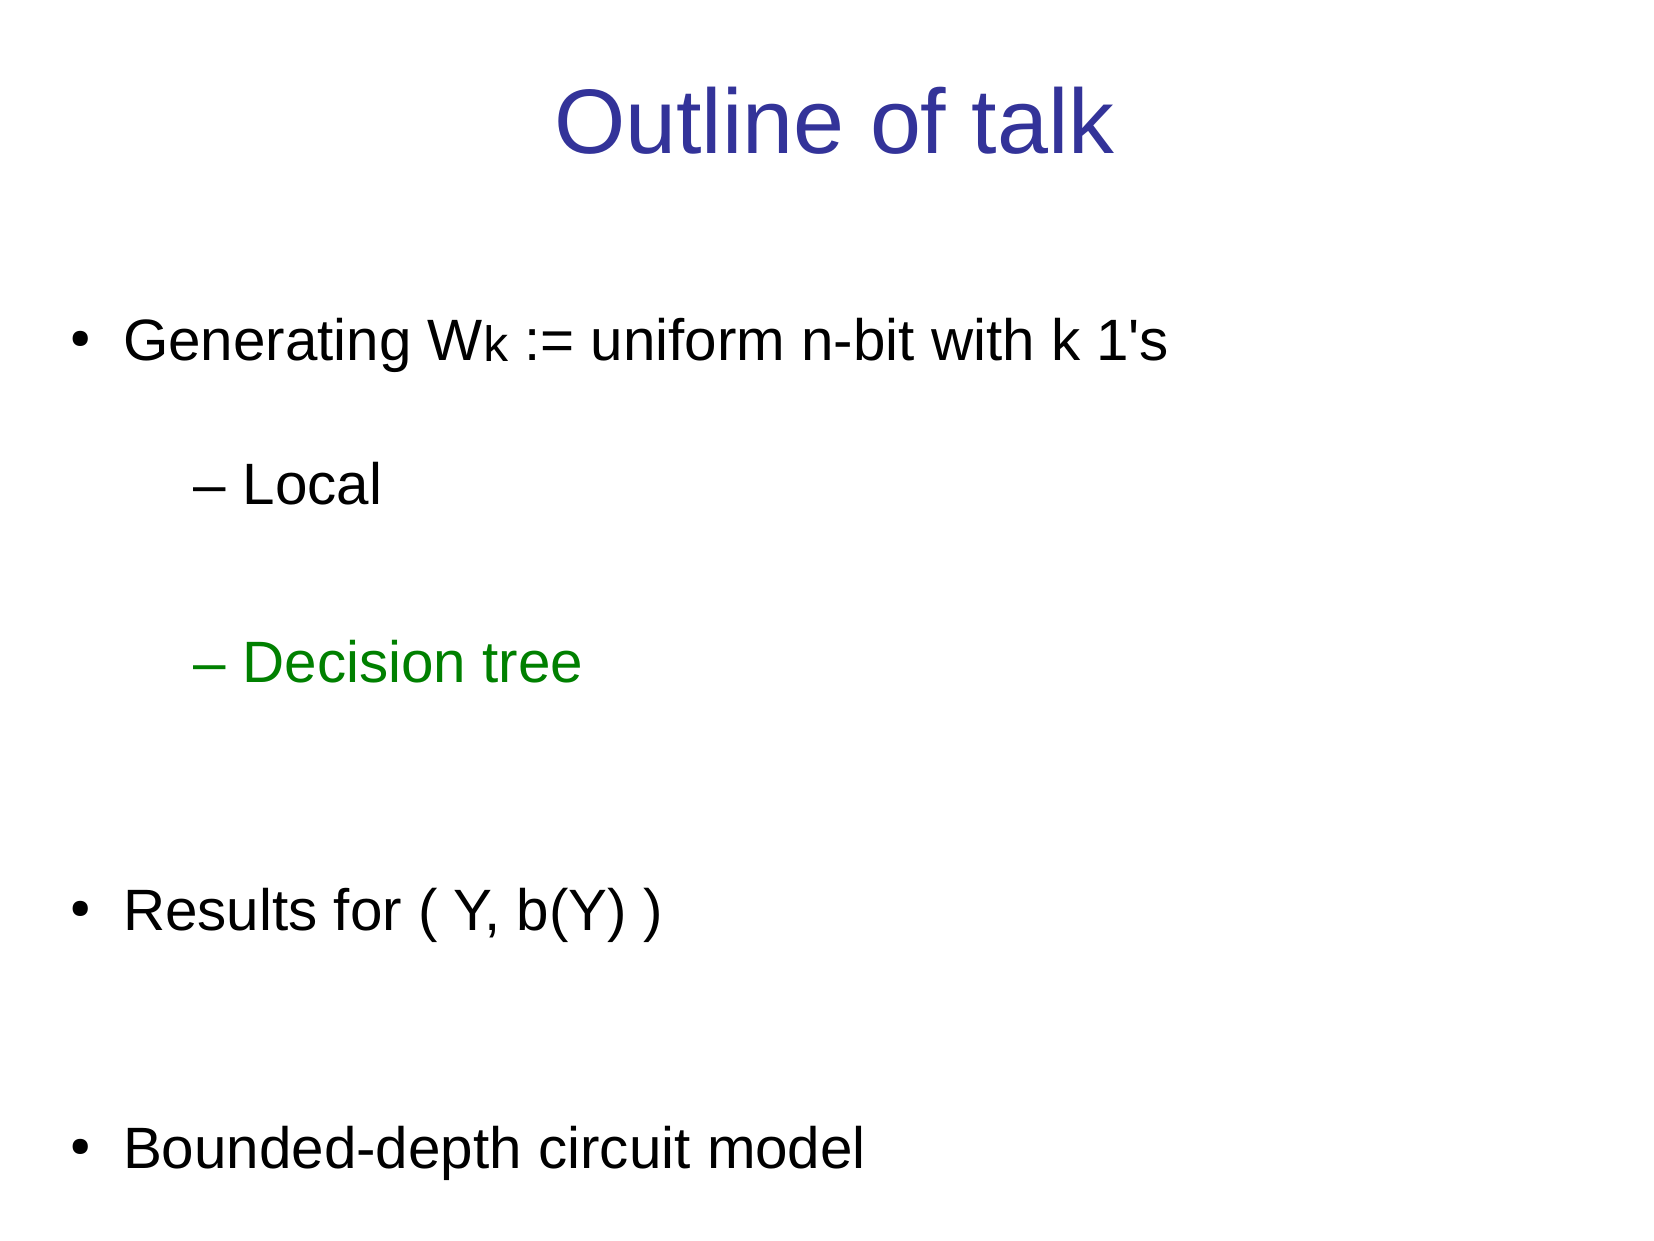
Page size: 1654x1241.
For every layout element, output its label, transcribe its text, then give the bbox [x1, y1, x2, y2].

title Outline of talk [131, 18, 1538, 226]
list Generating Wk := uniform n-bit with k 1's – Local – Decision tree Results for ( Y, b(Y) ) Bounded-depth circuit model [37, 300, 1613, 1241]
